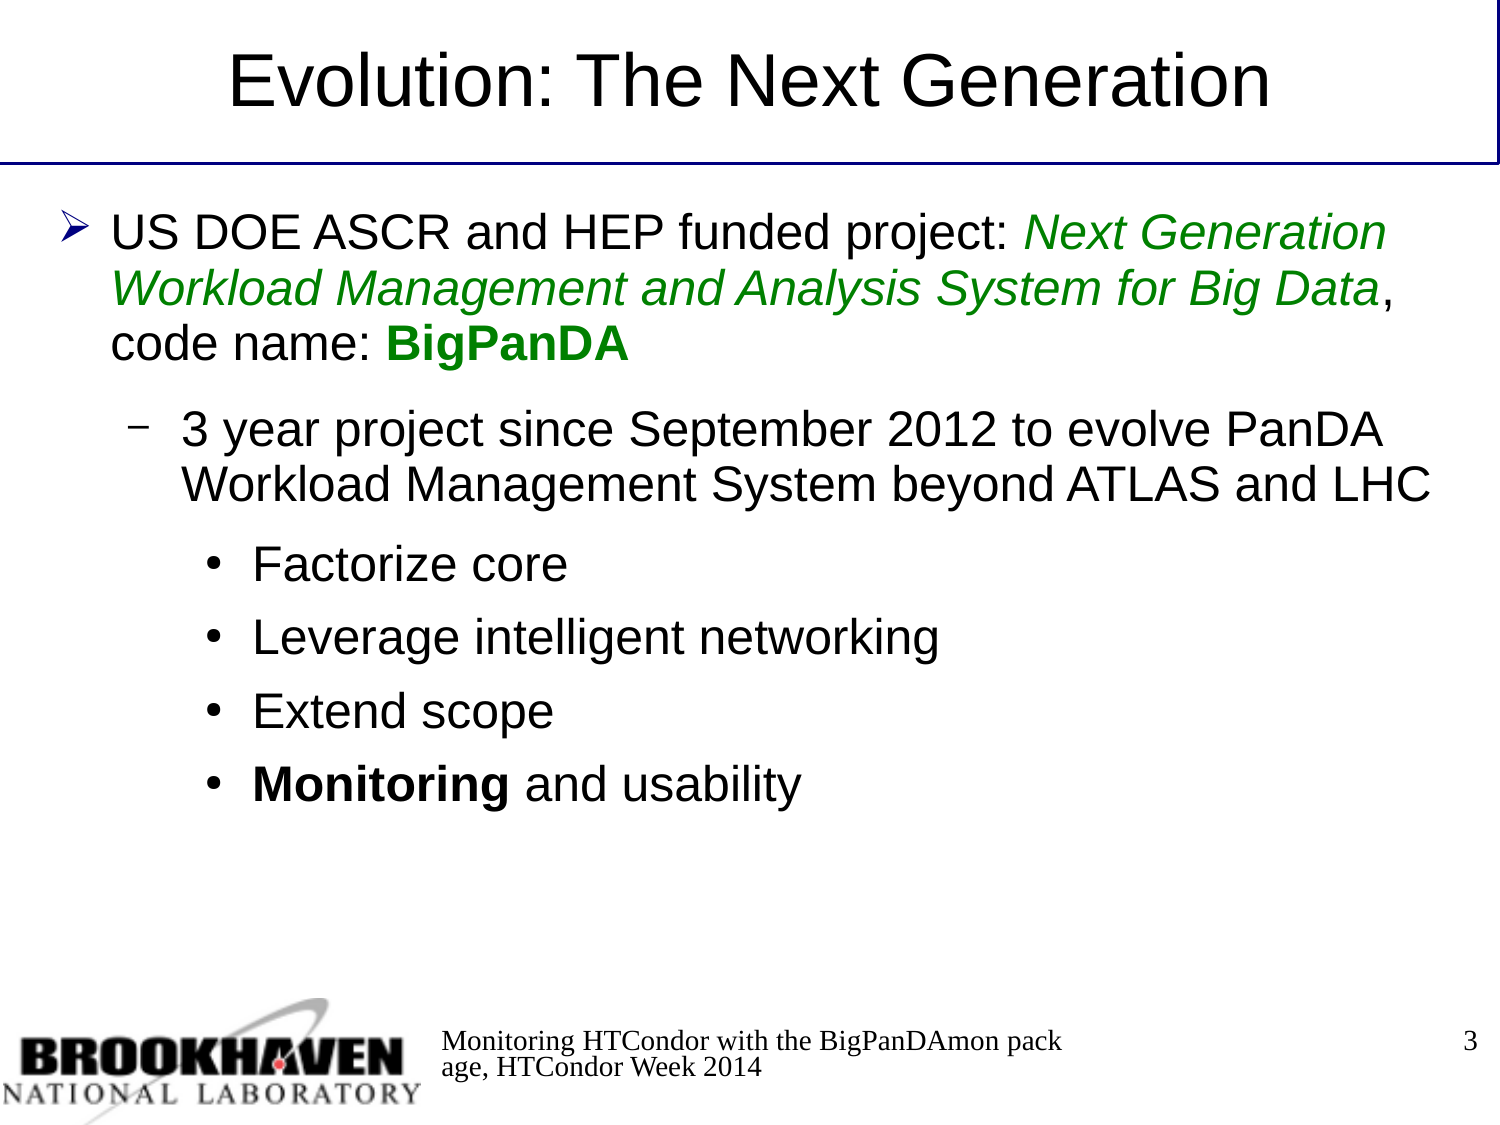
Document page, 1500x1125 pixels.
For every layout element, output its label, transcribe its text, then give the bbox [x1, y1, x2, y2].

list US DOE ASCR and HEP funded project: Next Generation Workload Management and Analysis System for Big Data, code name: BigPanDA 3 year project since September 2012 to evolve PanDA Workload Management System beyond ATLAS and LHC Factorize core Leverage intelligent networking Extend scope Monitoring and usability [39, 204, 1476, 857]
title Evolution: The Next Generation [75, 27, 1425, 134]
picture [3, 998, 421, 1125]
